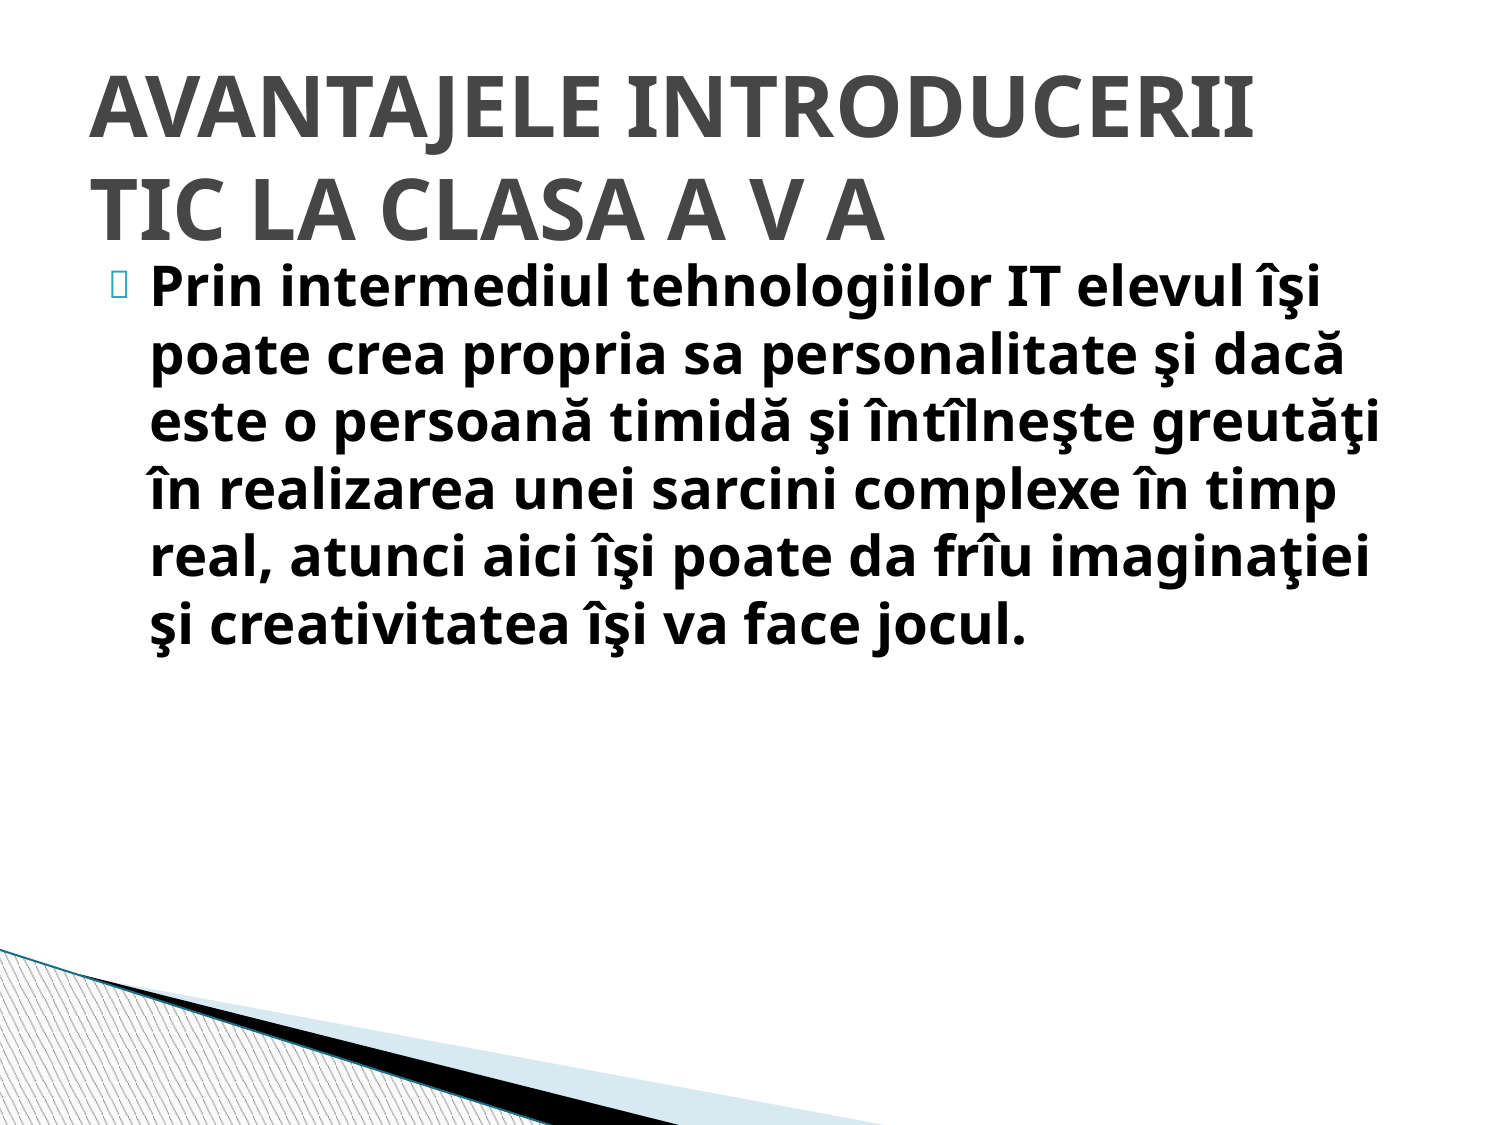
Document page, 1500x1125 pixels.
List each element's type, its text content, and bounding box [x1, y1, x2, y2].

picture [0, 952, 543, 1125]
list Prin intermediul tehnologiilor IT elevul îşi poate crea propria sa personalitate şi dacă este o persoană timidă şi întîlneşte greutăţi în realizarea unei sarcini complexe în timp real, atunci aici îşi poate da frîu imaginaţiei şi creativitatea îşi va face jocul. [75, 243, 1425, 986]
title AVANTAJELE INTRODUCERII TIC LA CLASA A V A [75, 45, 1425, 233]
